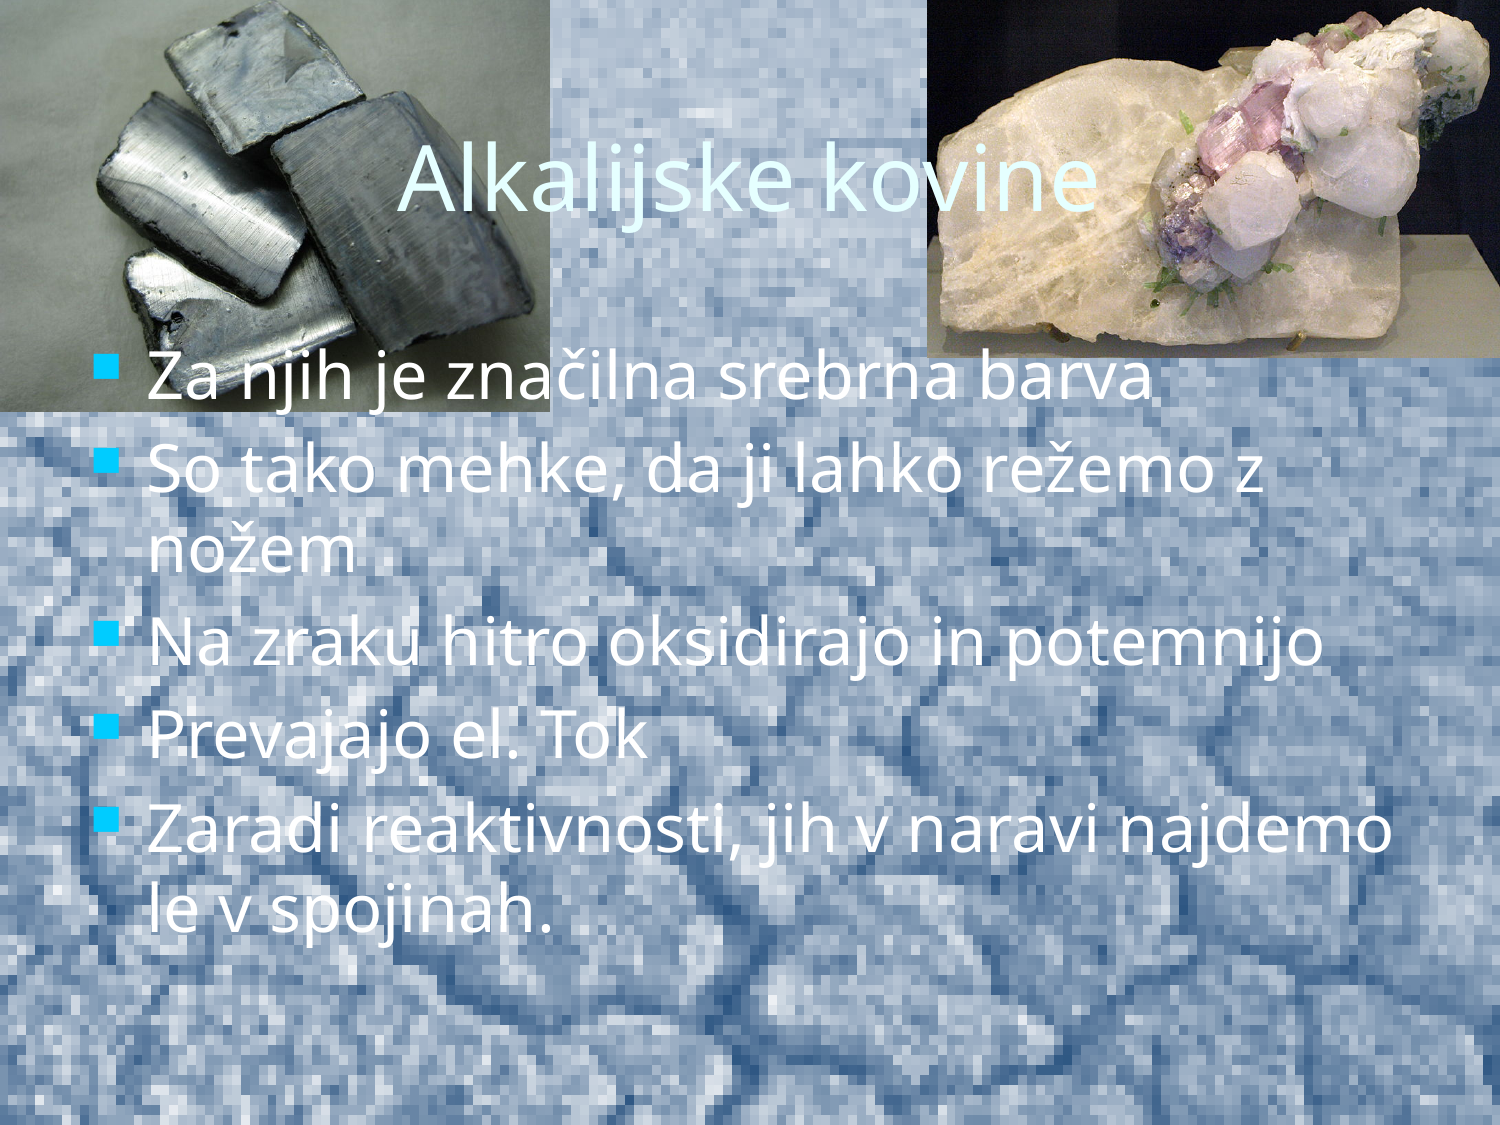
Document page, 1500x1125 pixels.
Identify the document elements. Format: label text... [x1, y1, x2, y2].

list Za njih je značilna srebrna barva So tako mehke, da ji lahko režemo z nožem Na zraku hitro oksidirajo in potemnijo Prevajajo el. Tok Zaradi reaktivnosti, jih v naravi najdemo le v spojinah. [75, 324, 1425, 1000]
picture [0, 0, 1500, 1125]
title Alkalijske kovine [75, 62, 1425, 288]
